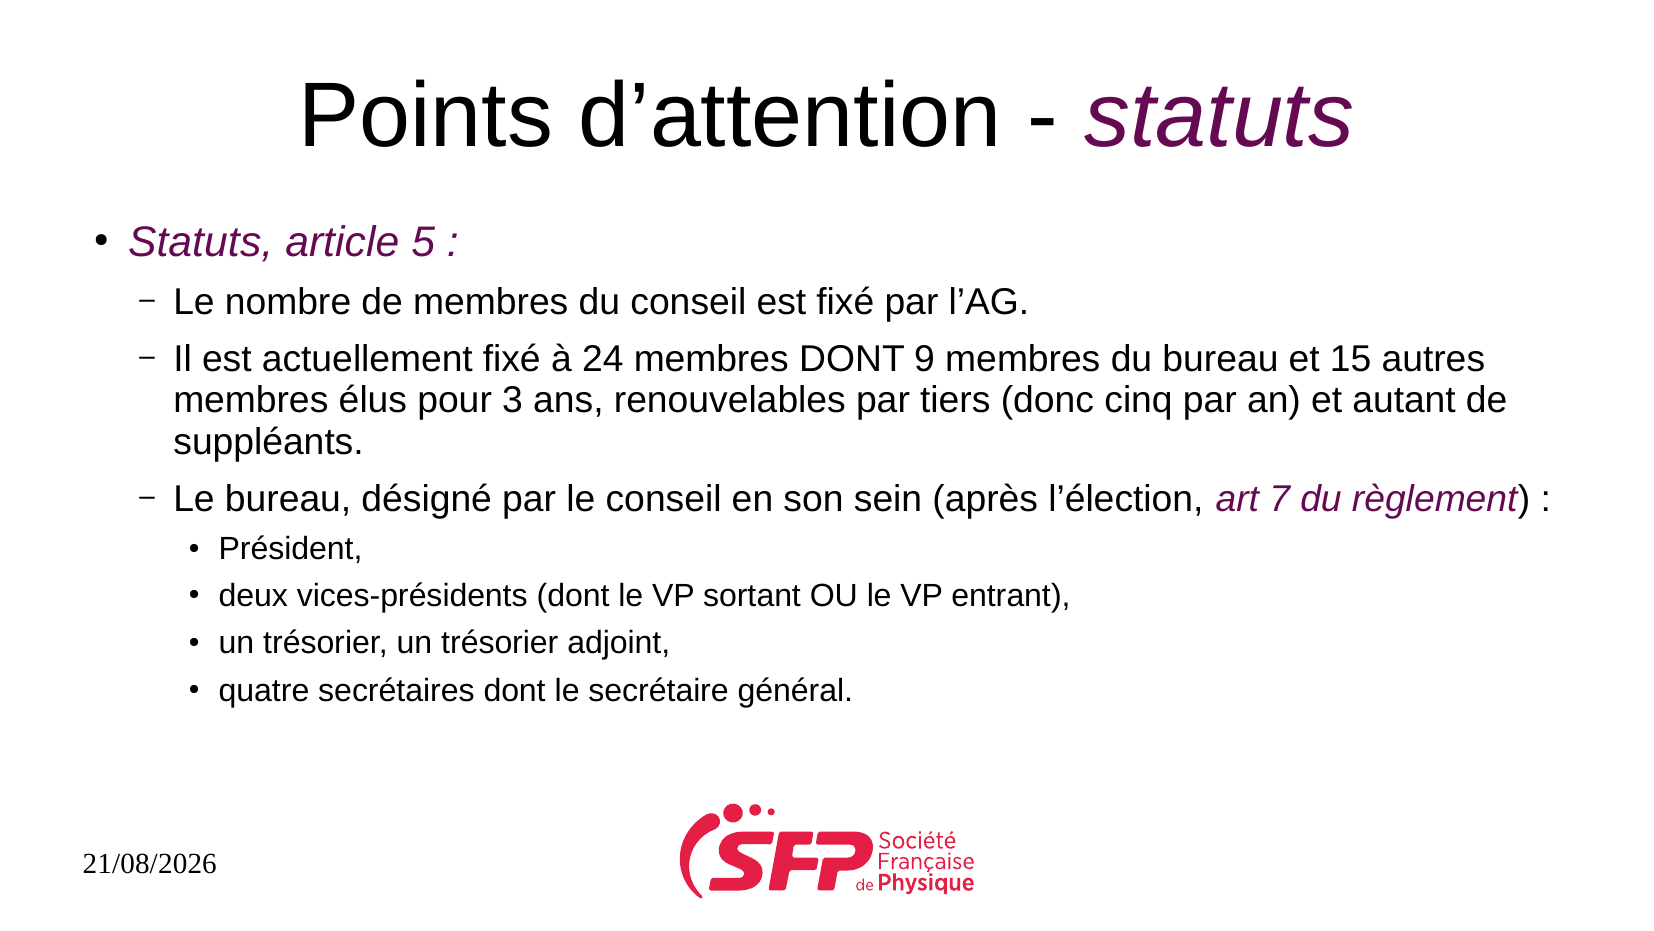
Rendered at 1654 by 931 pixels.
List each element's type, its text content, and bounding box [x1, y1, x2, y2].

list Statuts, article 5 : Le nombre de membres du conseil est fixé par l’AG. Il est actuellement fixé à 24 membres DONT 9 membres du bureau et 15 autres membres élus pour 3 ans, renouvelables par tiers (donc cinq par an) et autant de suppléants. Le bureau, désigné par le conseil en son sein (après l’élection, art 7 du règlement) : Président, deux vices-présidents (dont le VP sortant OU le VP entrant), un trésorier, un trésorier adjoint, quatre secrétaires dont le secrétaire général. [82, 217, 1571, 758]
title Points d’attention - statuts [82, 37, 1571, 193]
